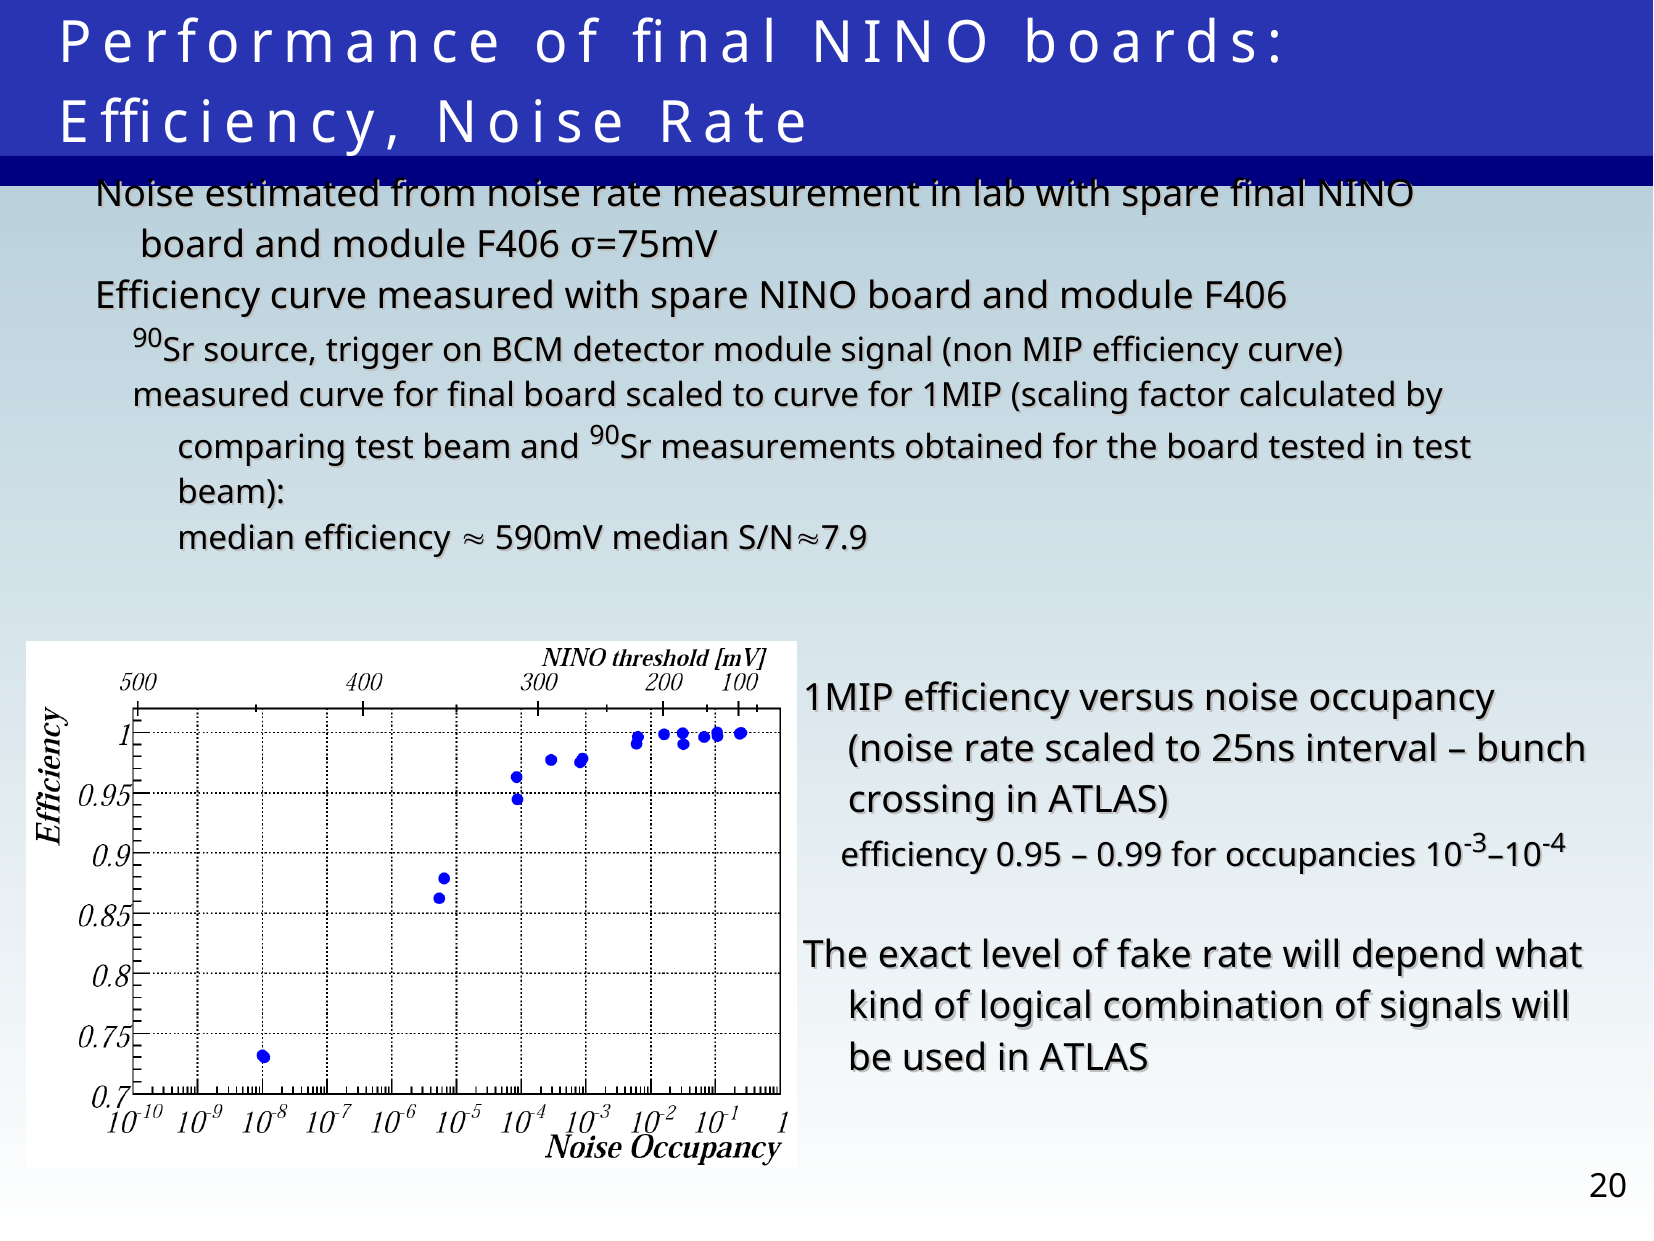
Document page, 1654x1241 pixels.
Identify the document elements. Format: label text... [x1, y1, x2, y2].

subtitle Noise estimated from noise rate measurement in lab with spare final NINO board and module F406 σ=75mV Efficiency curve measured with spare NINO board and module F406 90Sr source, trigger on BCM detector module signal (non MIP efficiency curve) measured curve for final board scaled to curve for 1MIP (scaling factor calculated by comparing test beam and 90Sr measurements obtained for the board tested in test beam): median efficiency  590mV median S/N7.9 [57, 228, 1526, 605]
text_box 1MIP efficiency versus noise occupancy (noise rate scaled to 25ns interval – bunch crossing in ATLAS) efficiency 0.95 – 0.99 for occupancies 10-3–10-4 The exact level of fake rate will depend what kind of logical combination of signals will be used in ATLAS [765, 704, 1606, 1156]
picture [26, 641, 797, 1167]
title Performance of final NINO boards: Efficiency, Noise Rate [58, 5, 1613, 155]
